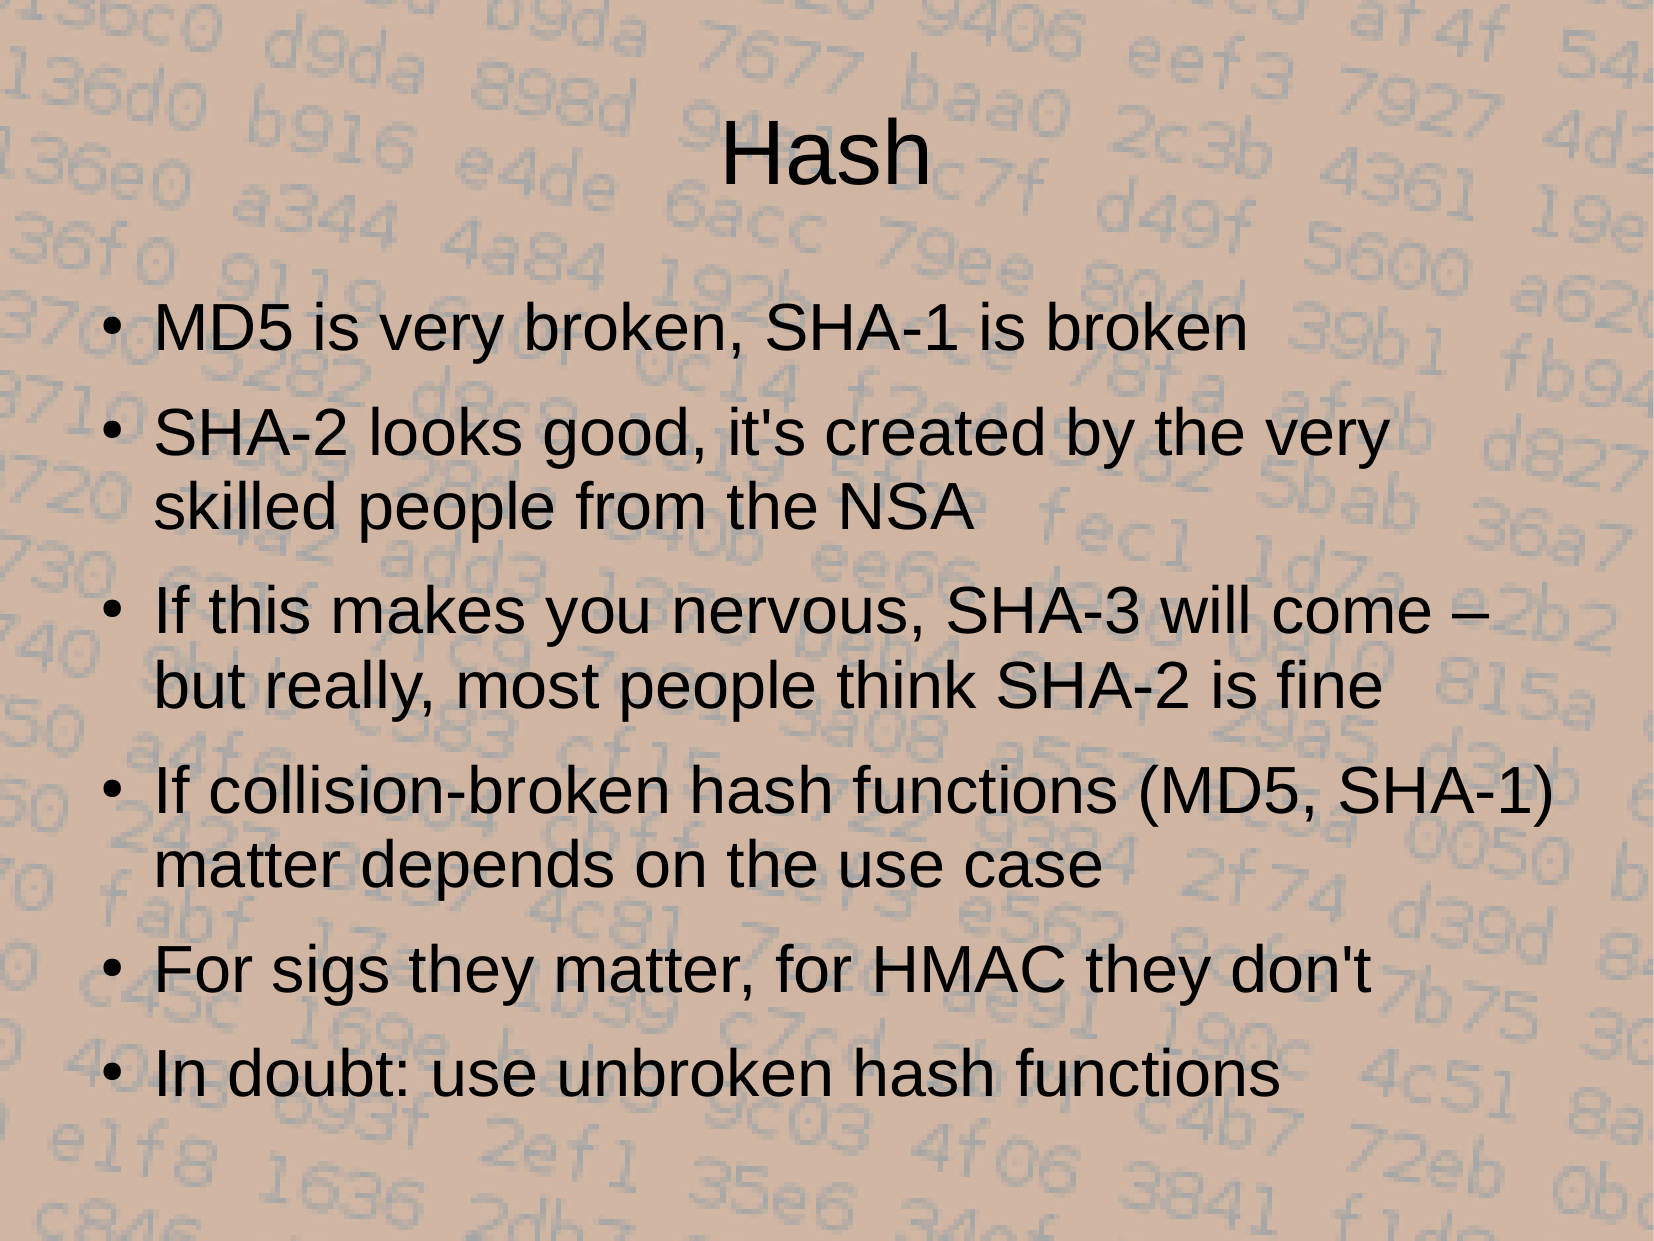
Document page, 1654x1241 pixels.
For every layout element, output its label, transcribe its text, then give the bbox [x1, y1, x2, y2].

list MD5 is very broken, SHA-1 is broken SHA-2 looks good, it's created by the very skilled people from the NSA If this makes you nervous, SHA-3 will come – but really, most people think SHA-2 is fine If collision-broken hash functions (MD5, SHA-1) matter depends on the use case For sigs they matter, for HMAC they don't In doubt: use unbroken hash functions [82, 290, 1571, 1182]
picture [0, 0, 1654, 1241]
title Hash [82, 49, 1571, 257]
